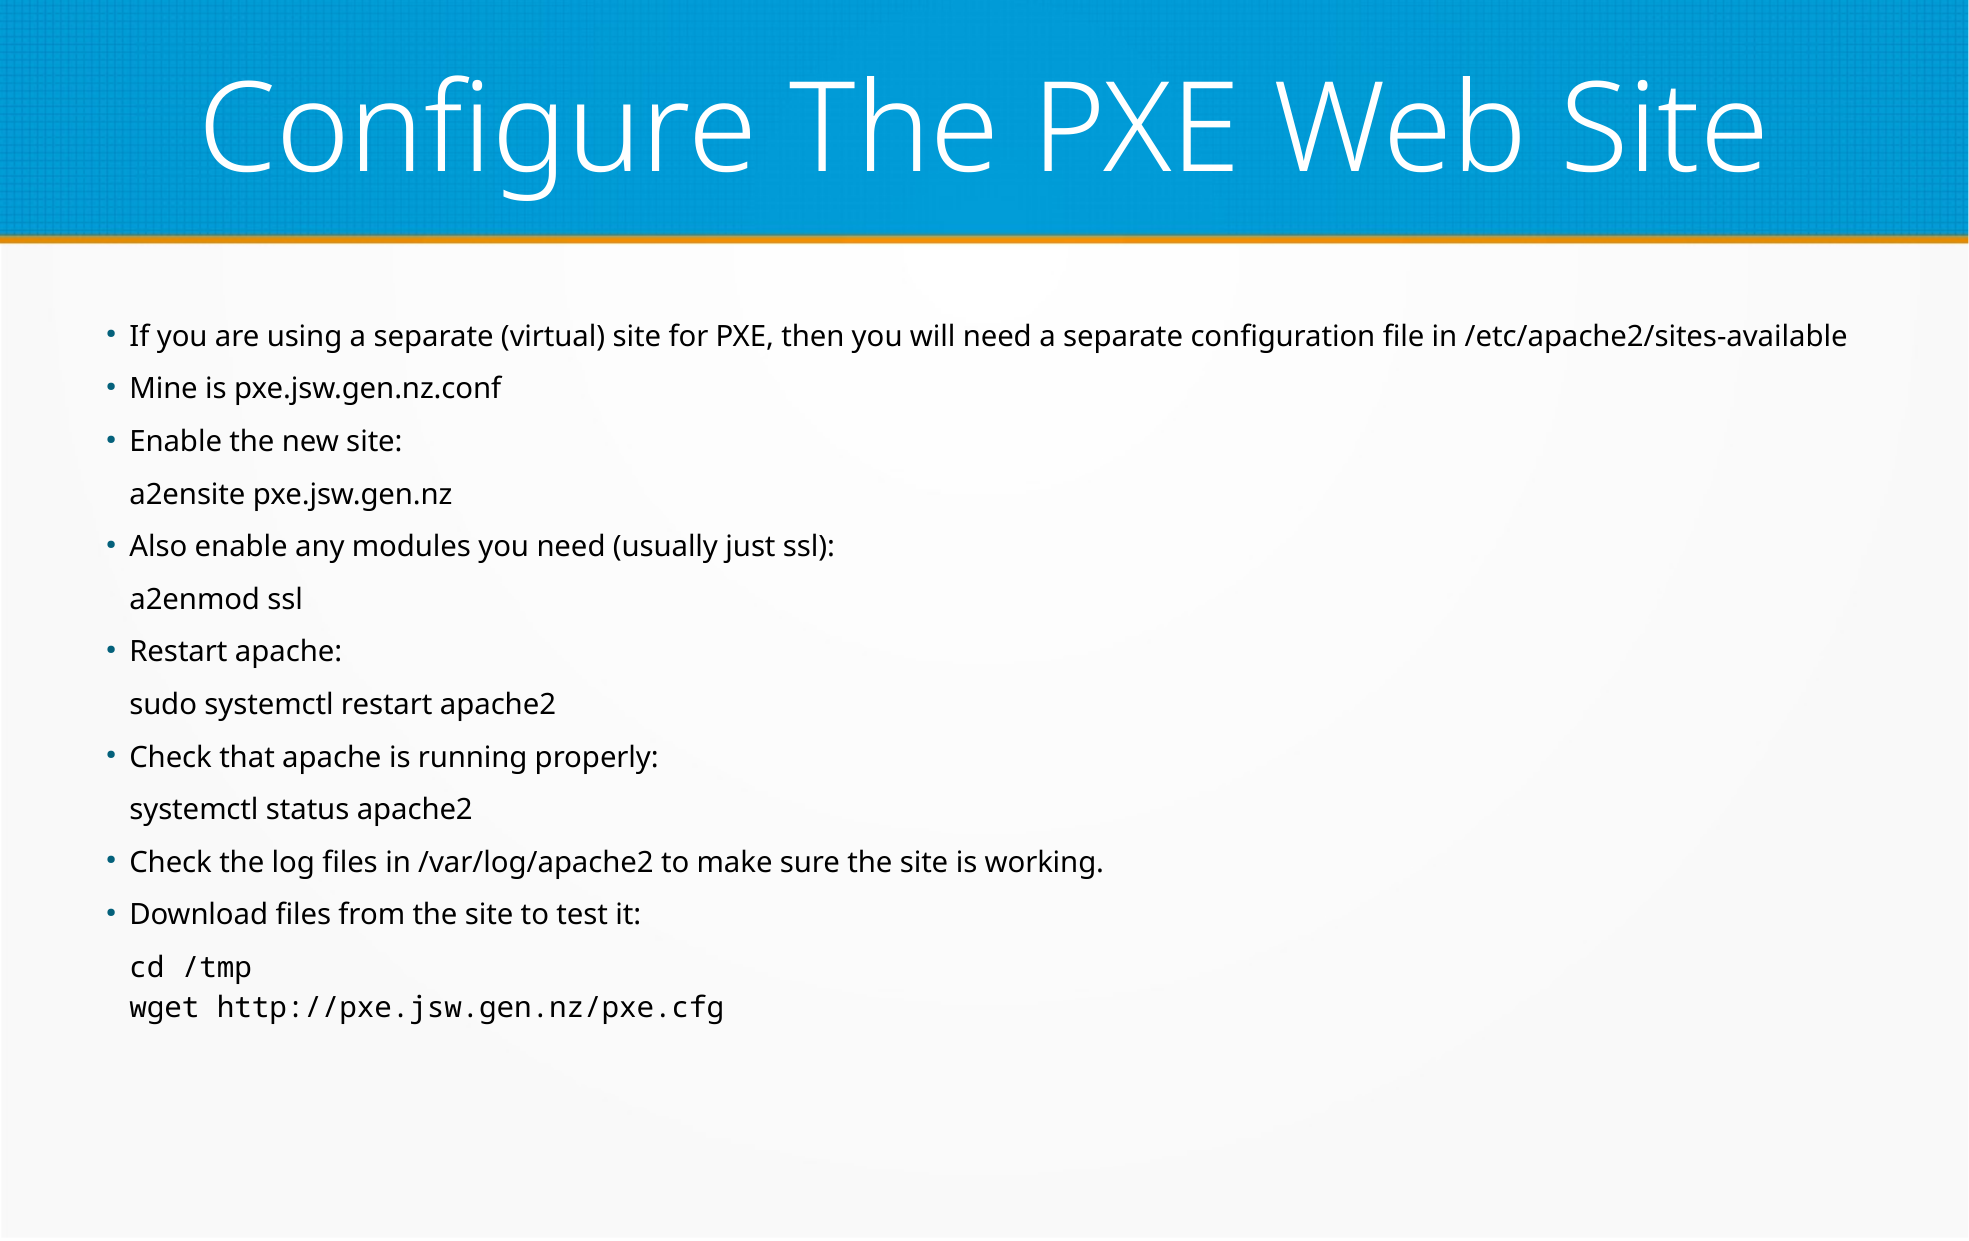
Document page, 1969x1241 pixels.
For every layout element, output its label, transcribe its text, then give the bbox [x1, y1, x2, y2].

list If you are using a separate (virtual) site for PXE, then you will need a separate configuration file in /etc/apache2/sites-available Mine is pxe.jsw.gen.nz.conf Enable the new site: a2ensite pxe.jsw.gen.nz Also enable any modules you need (usually just ssl): a2enmod ssl Restart apache: sudo systemctl restart apache2 Check that apache is running properly: systemctl status apache2 Check the log files in /var/log/apache2 to make sure the site is working. Download files from the site to test it: cd /tmp wget http://pxe.jsw.gen.nz/pxe.cfg [98, 315, 1861, 1081]
title Configure The PXE Web Site [98, 19, 1870, 227]
picture [0, 233, 1969, 1241]
